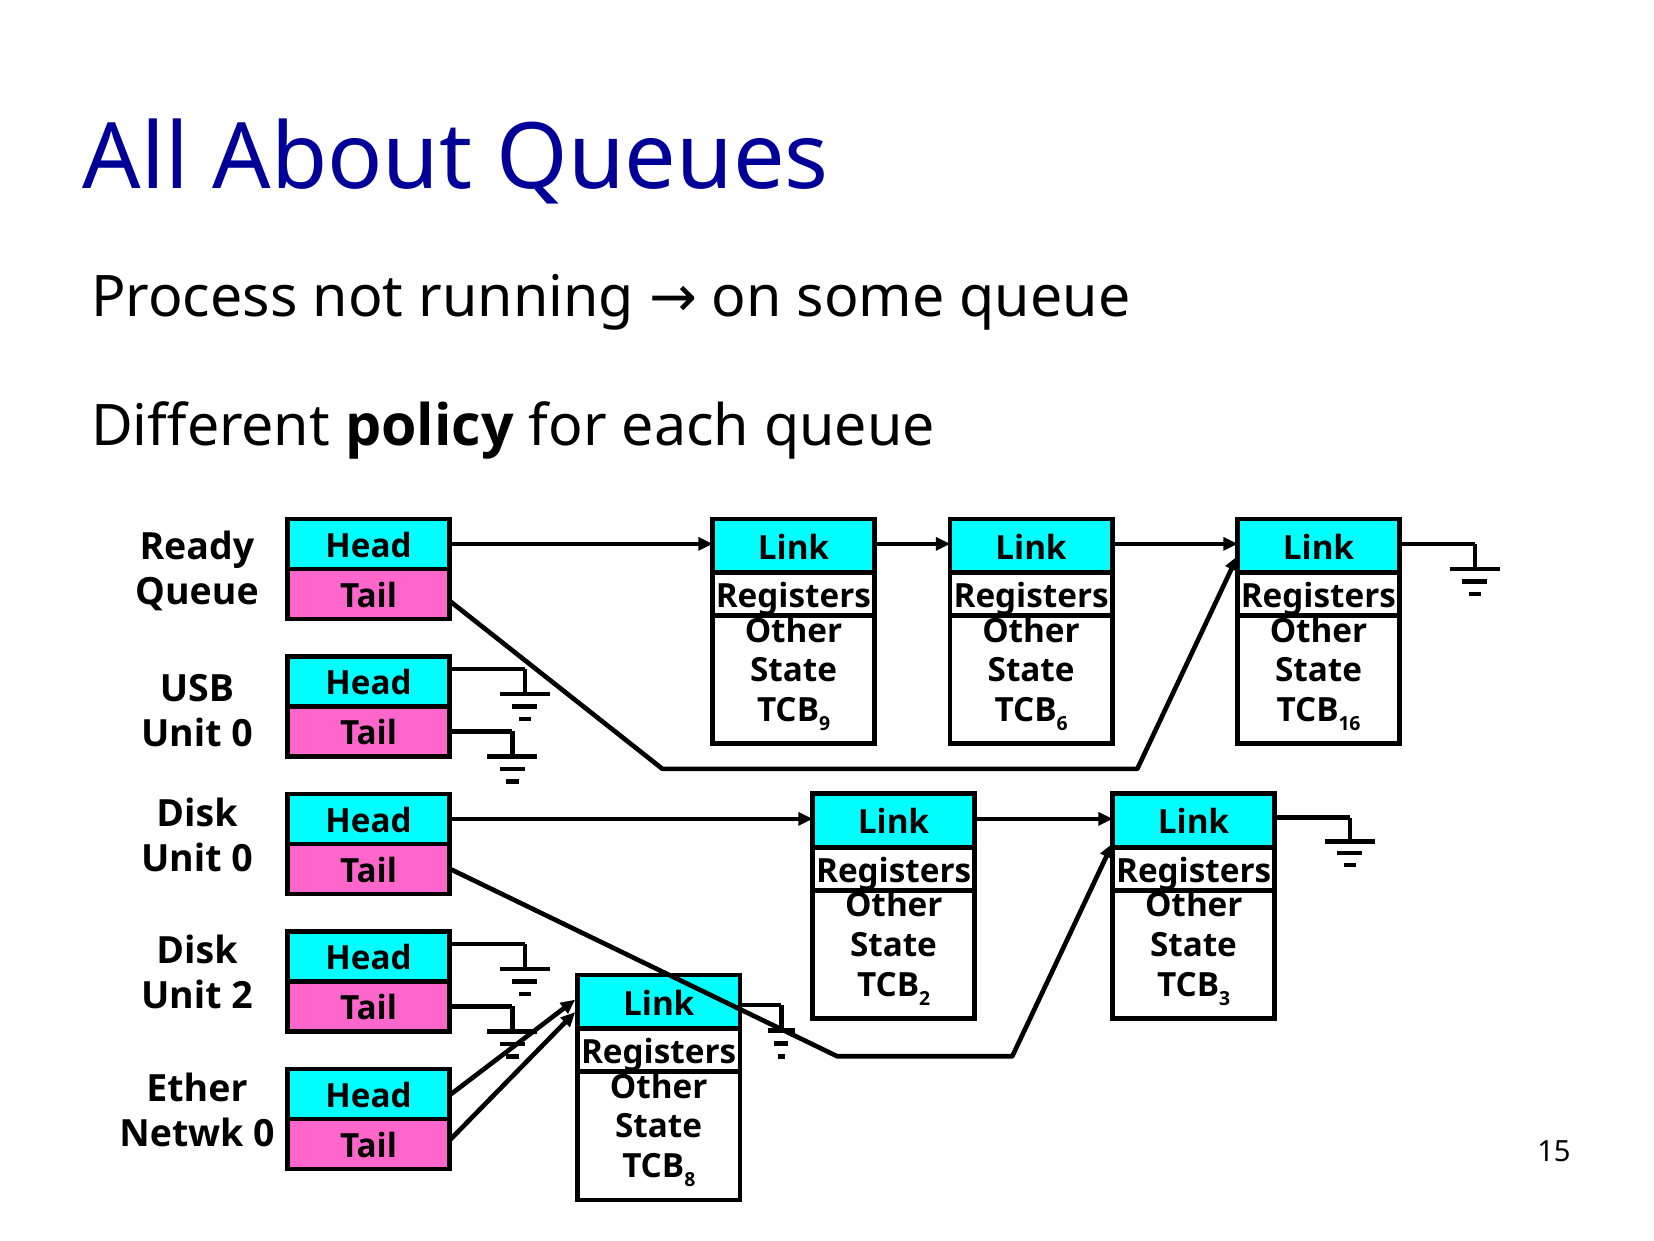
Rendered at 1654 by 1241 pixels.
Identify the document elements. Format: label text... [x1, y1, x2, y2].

text_box Other State TCB16 [1237, 616, 1400, 744]
title All About Queues [82, 49, 1571, 255]
text_box Link [577, 975, 740, 1028]
text_box Ready Queue [120, 514, 274, 620]
text_box Tail [287, 568, 450, 619]
text_box Ether Netwk 0 [104, 1056, 290, 1162]
text_box Registers [949, 572, 1113, 616]
text_box Link [1112, 793, 1275, 847]
text_box Registers [1237, 572, 1400, 616]
text_box Tail [287, 981, 450, 1032]
text_box Other State TCB8 [577, 1072, 740, 1200]
text_box Other State TCB9 [712, 616, 875, 744]
text_box Link [1237, 518, 1400, 572]
text_box Head [287, 518, 450, 568]
text_box USB Unit 0 [126, 656, 268, 762]
text_box Disk Unit 2 [126, 918, 268, 1024]
text_box Head [287, 931, 450, 981]
text_box Disk Unit 0 [126, 781, 268, 887]
text_box Registers [712, 572, 875, 616]
text_box Head [290, 1068, 450, 1118]
text_box Other State TCB3 [1112, 891, 1275, 1019]
text_box Registers [812, 847, 975, 891]
text_box Link [677, 975, 740, 1006]
text_box Tail [287, 1118, 450, 1169]
text_box Registers [1112, 847, 1275, 891]
text_box Link [712, 518, 875, 572]
text_box Other State TCB6 [949, 616, 1113, 744]
text_box Registers [577, 1028, 740, 1072]
text_box Tail [287, 706, 450, 757]
text_box Link [812, 793, 975, 847]
text_box Link [949, 518, 1113, 572]
text_box Tail [287, 843, 450, 894]
list Process not running → on some queue Different policy for each queue [60, 255, 1571, 466]
text_box Other State TCB2 [812, 891, 975, 1019]
text_box Head [287, 793, 450, 843]
text_box Head [287, 656, 450, 706]
